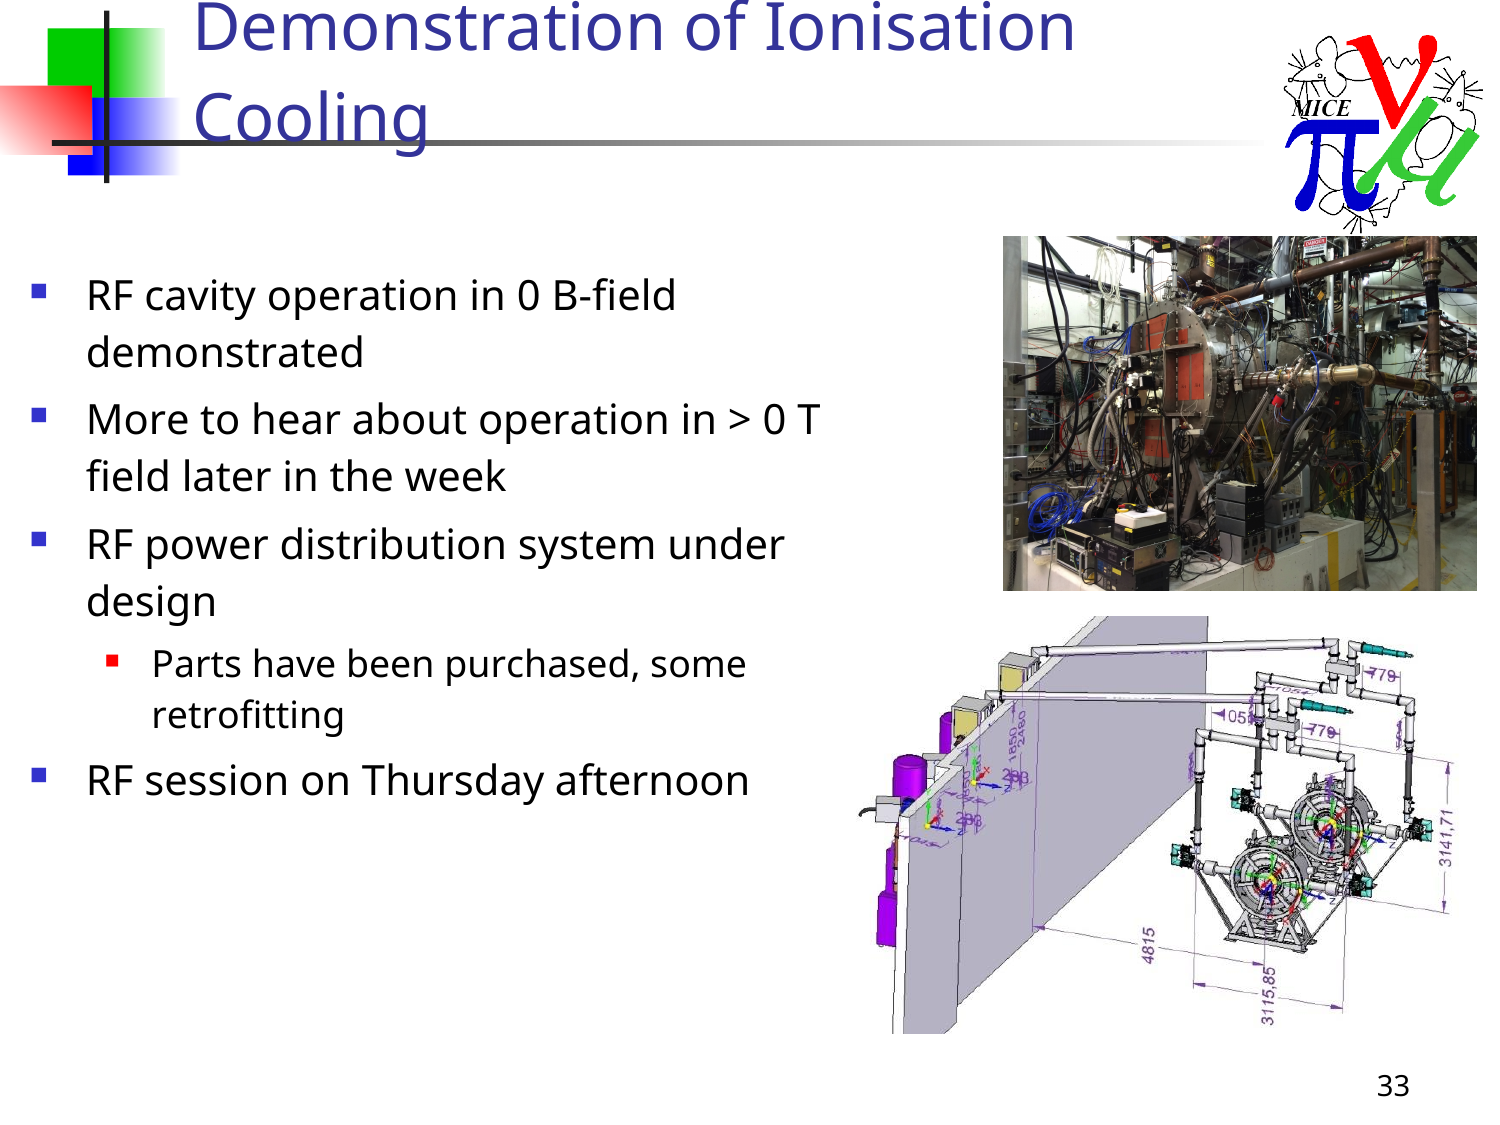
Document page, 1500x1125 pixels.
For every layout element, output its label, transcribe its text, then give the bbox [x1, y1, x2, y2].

picture [856, 616, 1467, 1034]
title Demonstration of Ionisation Cooling [191, 0, 1241, 164]
picture [1003, 5, 1500, 591]
list RF cavity operation in 0 B-field demonstrated More to hear about operation in > 0 T field later in the week RF power distribution system under design Parts have been purchased, some retrofitting RF session on Thursday afternoon [29, 265, 886, 738]
